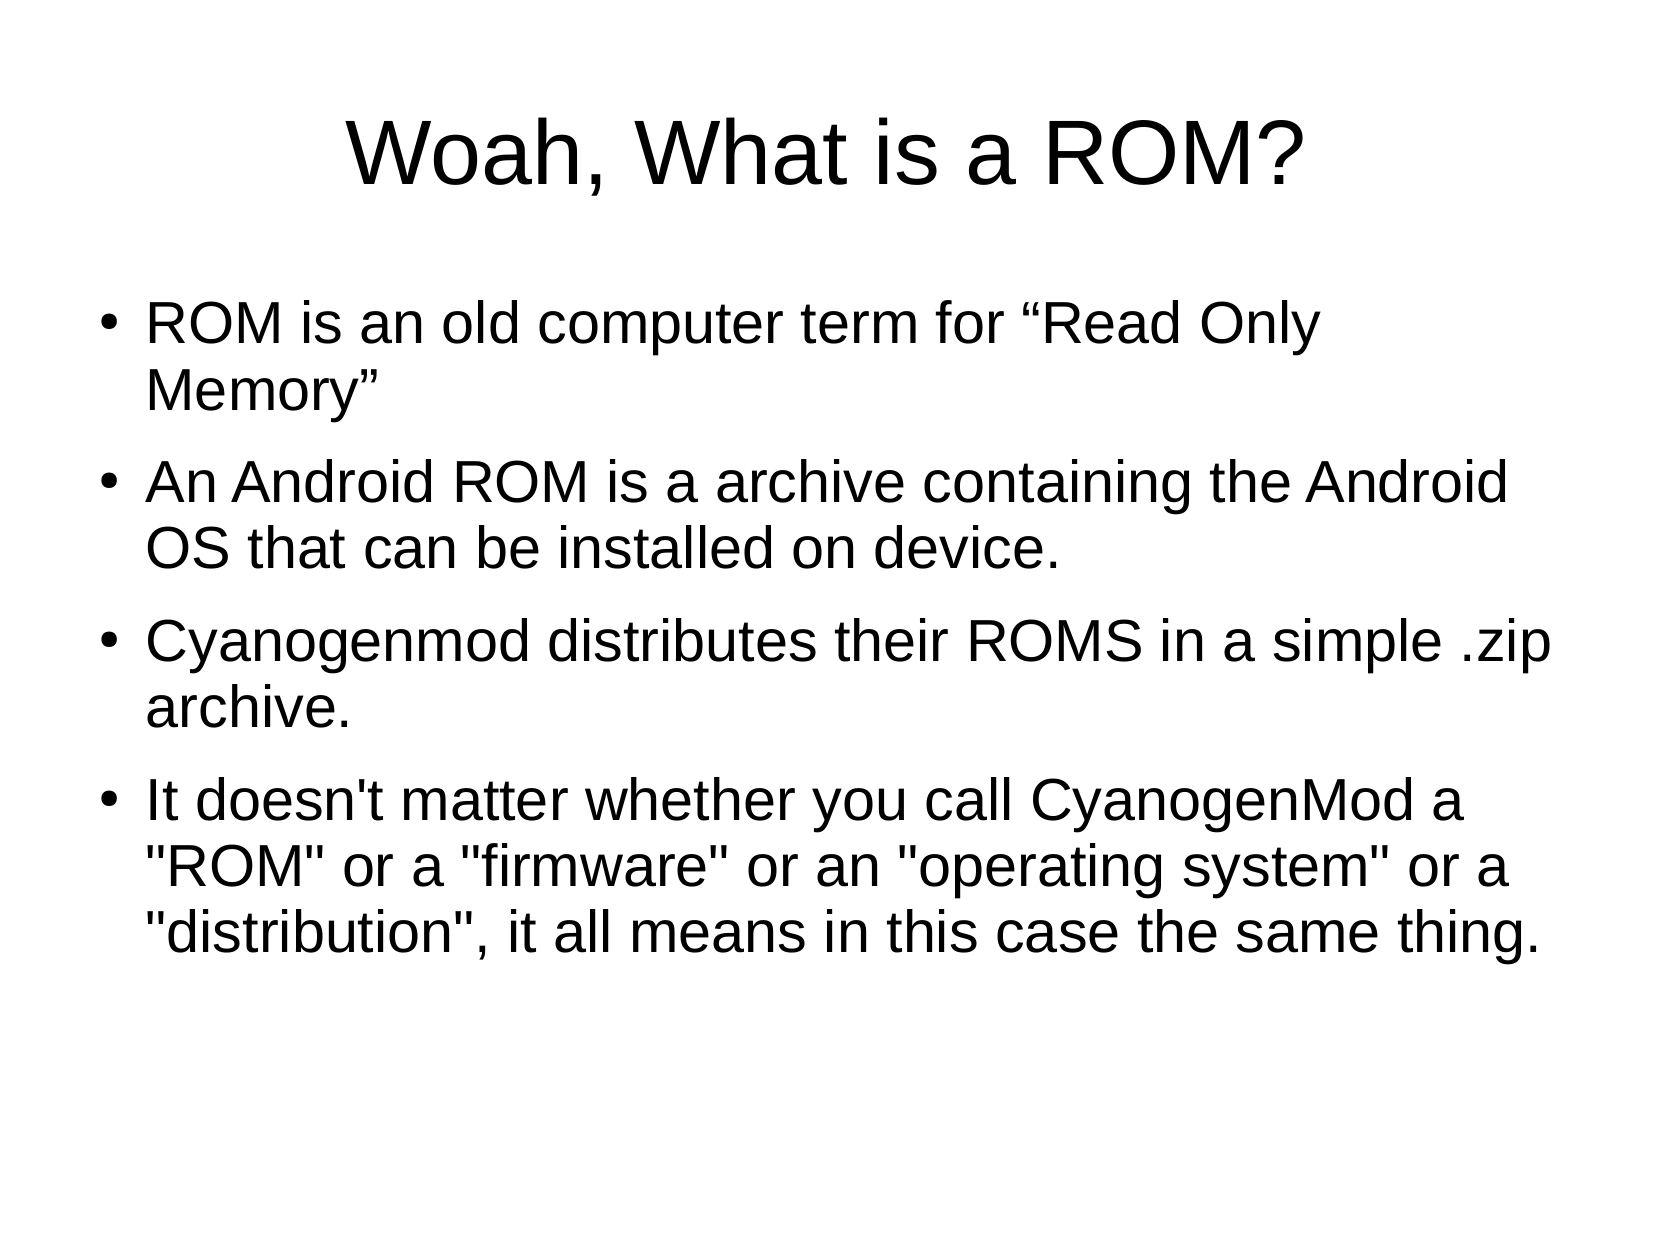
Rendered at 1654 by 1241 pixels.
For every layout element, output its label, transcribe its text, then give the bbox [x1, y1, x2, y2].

list ROM is an old computer term for “Read Only Memory” An Android ROM is a archive containing the Android OS that can be installed on device. Cyanogenmod distributes their ROMS in a simple .zip archive. It doesn't matter whether you call CyanogenMod a "ROM" or a "firmware" or an "operating system" or a "distribution", it all means in this case the same thing. [82, 290, 1571, 1010]
title Woah, What is a ROM? [82, 49, 1571, 257]
